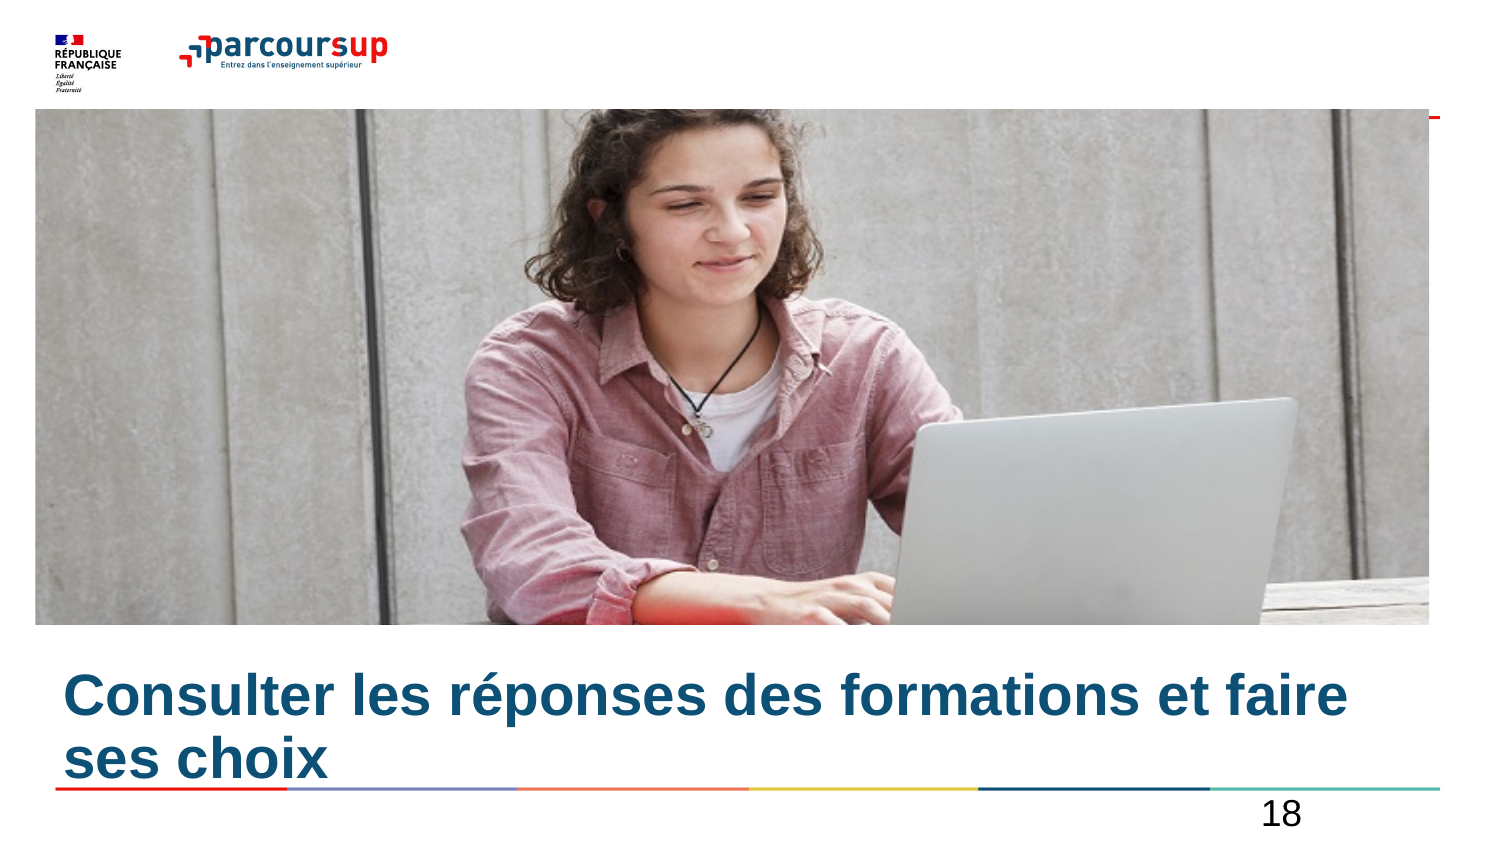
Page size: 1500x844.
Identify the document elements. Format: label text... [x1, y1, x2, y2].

title Consulter les réponses des formations et faire ses choix [48, 658, 1467, 812]
picture [35, 109, 1430, 625]
text_box [1246, 784, 1438, 844]
